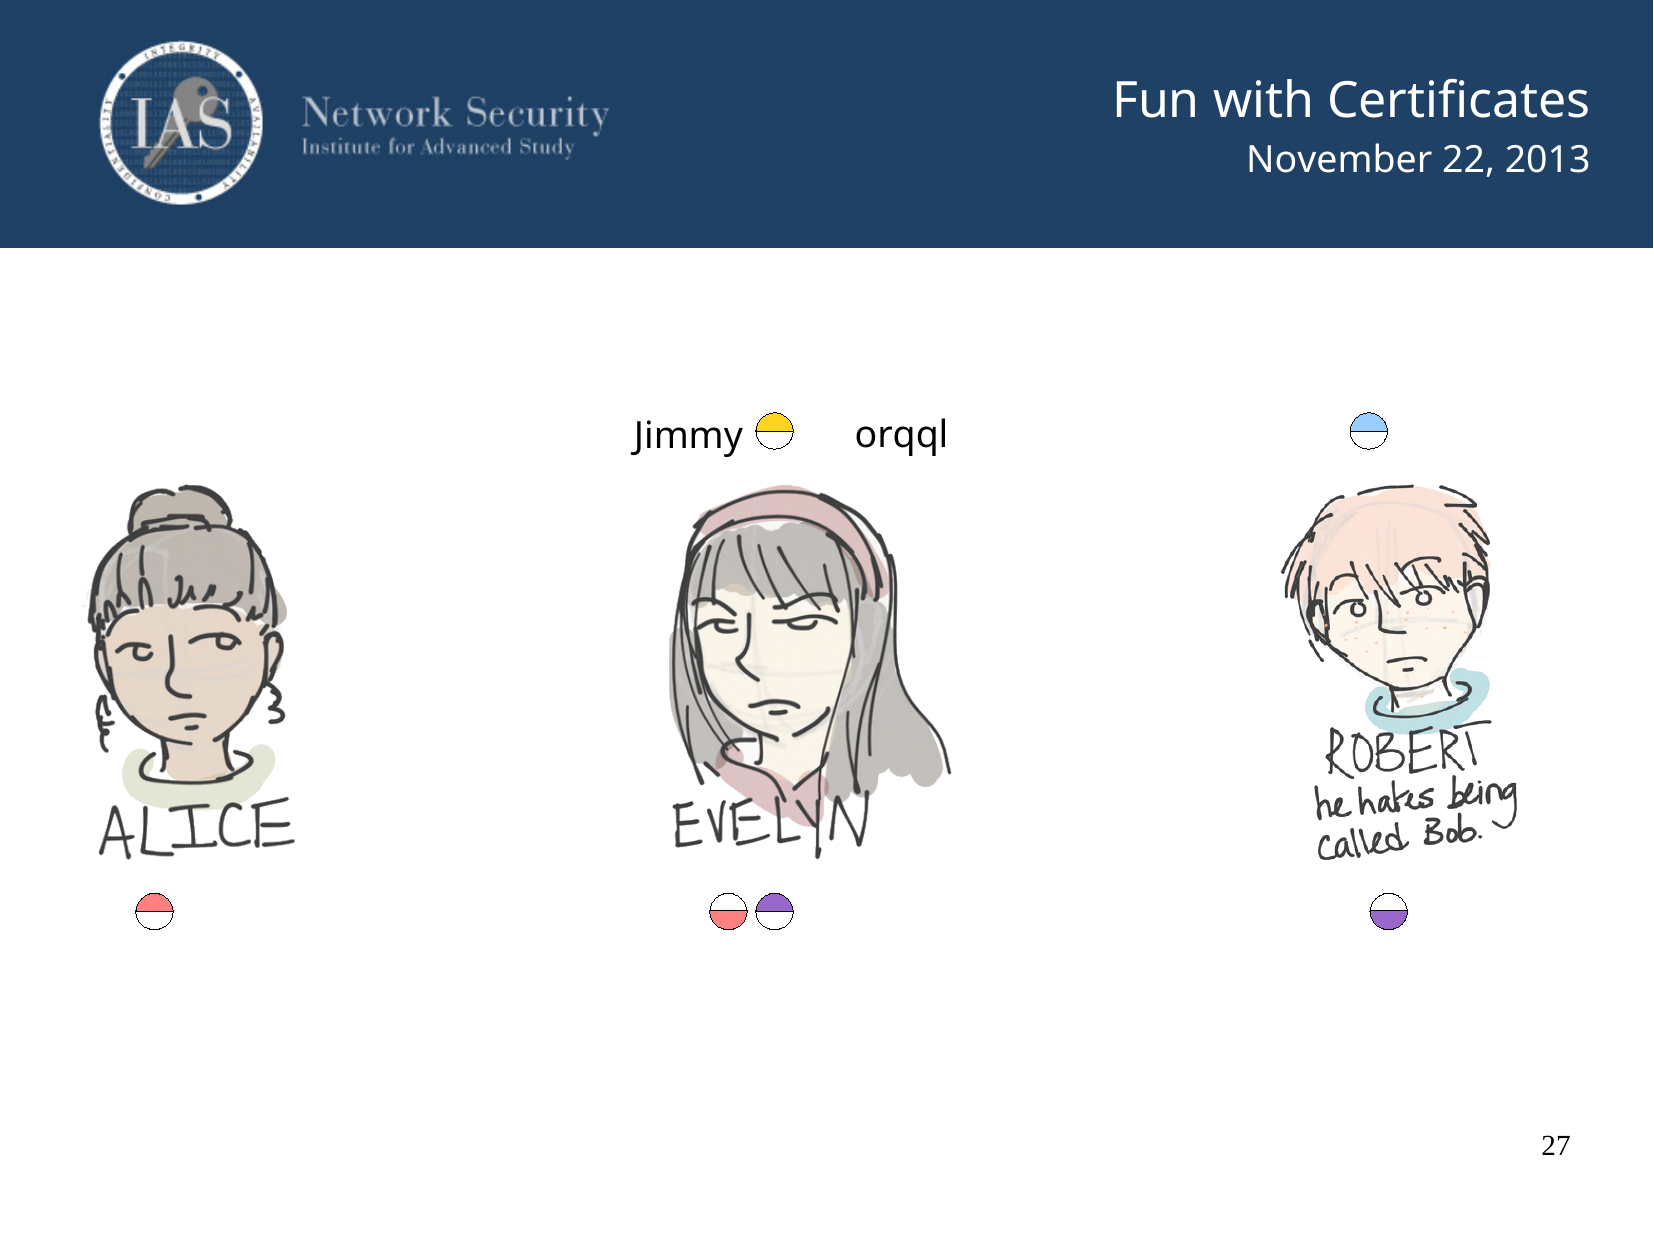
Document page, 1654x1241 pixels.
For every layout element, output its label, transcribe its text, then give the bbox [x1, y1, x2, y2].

text_box orqql [839, 399, 966, 458]
text_box [1350, 412, 1388, 432]
picture [0, 0, 1653, 248]
text_box [1370, 910, 1408, 930]
text_box [135, 893, 174, 912]
text_box [766, 412, 794, 432]
picture [75, 484, 295, 860]
picture [1280, 484, 1517, 860]
text_box [755, 893, 794, 912]
picture [669, 484, 952, 860]
text_box [709, 910, 748, 930]
text_box Jimmy [619, 400, 766, 460]
